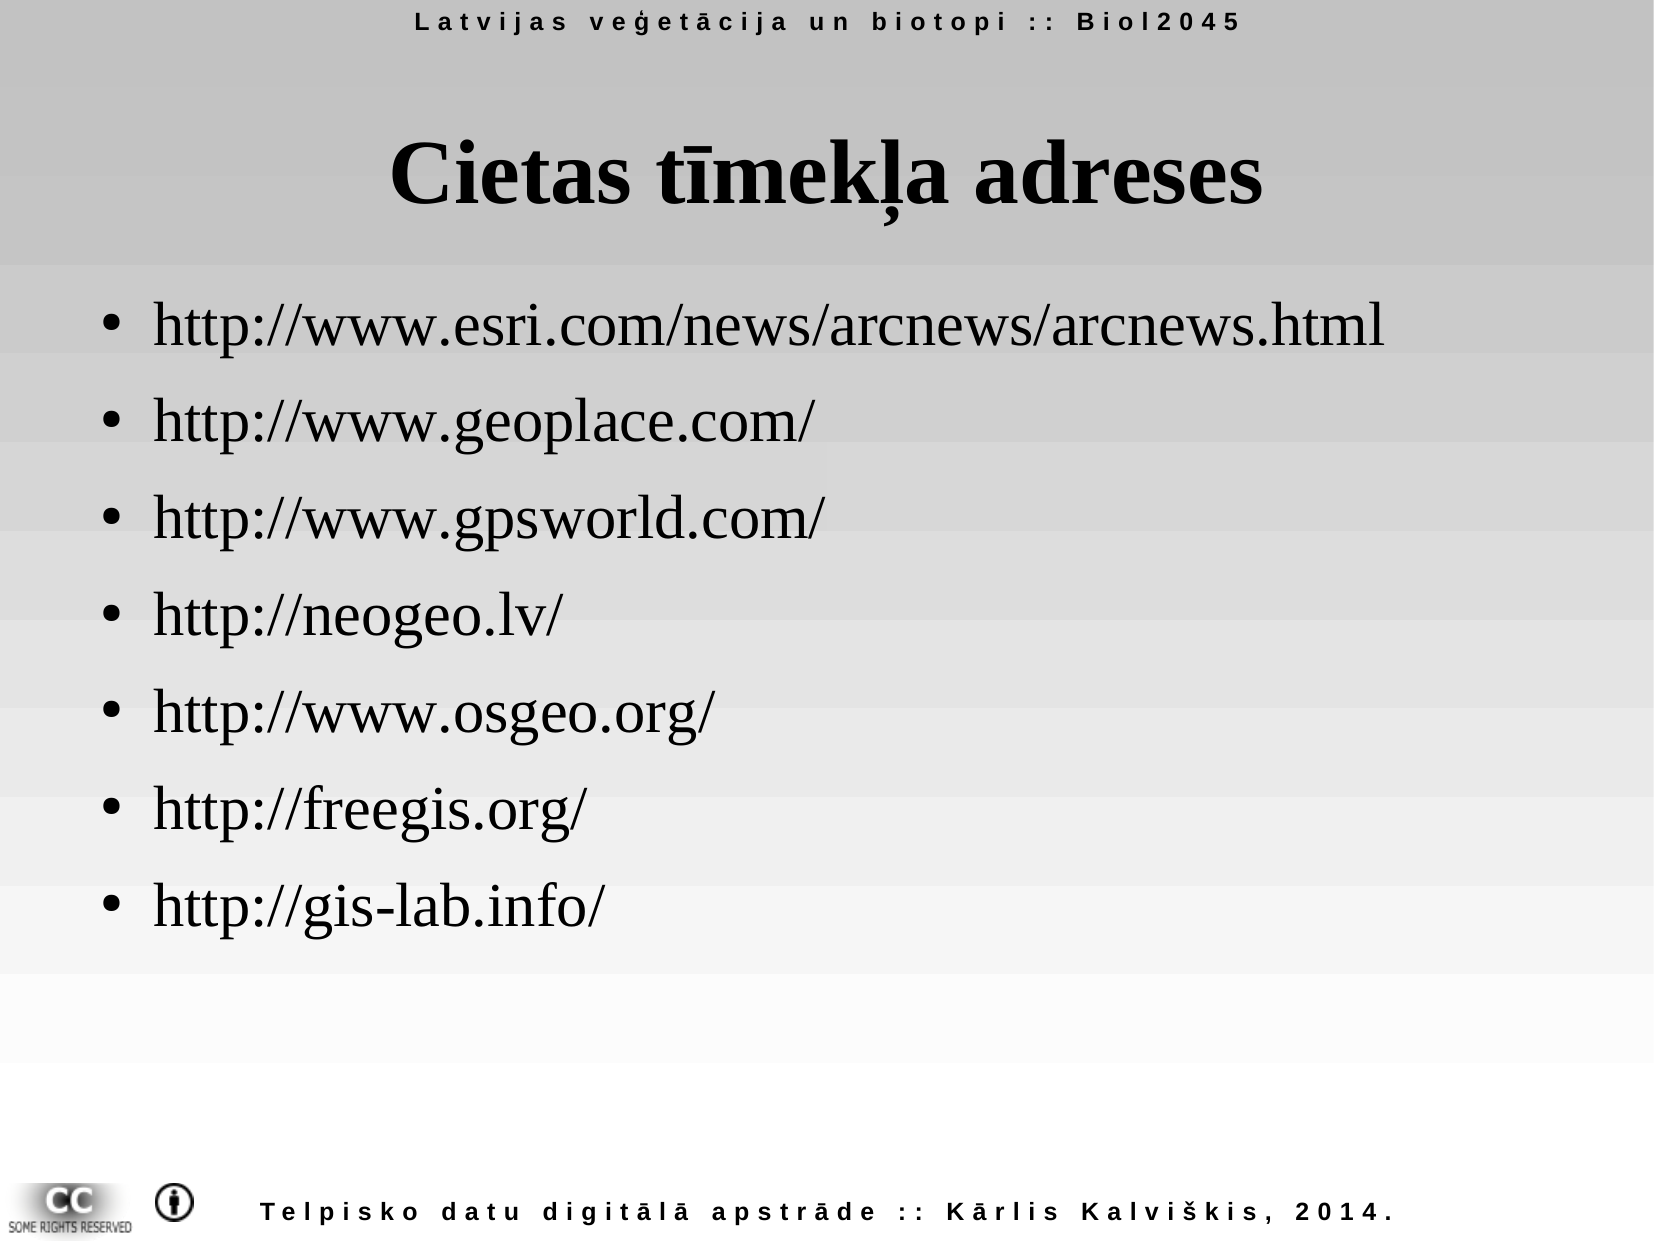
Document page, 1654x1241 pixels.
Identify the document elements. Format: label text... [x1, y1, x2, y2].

list http://www.esri.com/news/arcnews/arcnews.html http://www.geoplace.com/ http://www.gpsworld.com/ http://neogeo.lv/ http://www.osgeo.org/ http://freegis.org/ http://gis-lab.info/ [82, 289, 1571, 1098]
picture [0, 0, 1654, 1241]
title Cietas tīmekļa adreses [29, 56, 1625, 289]
